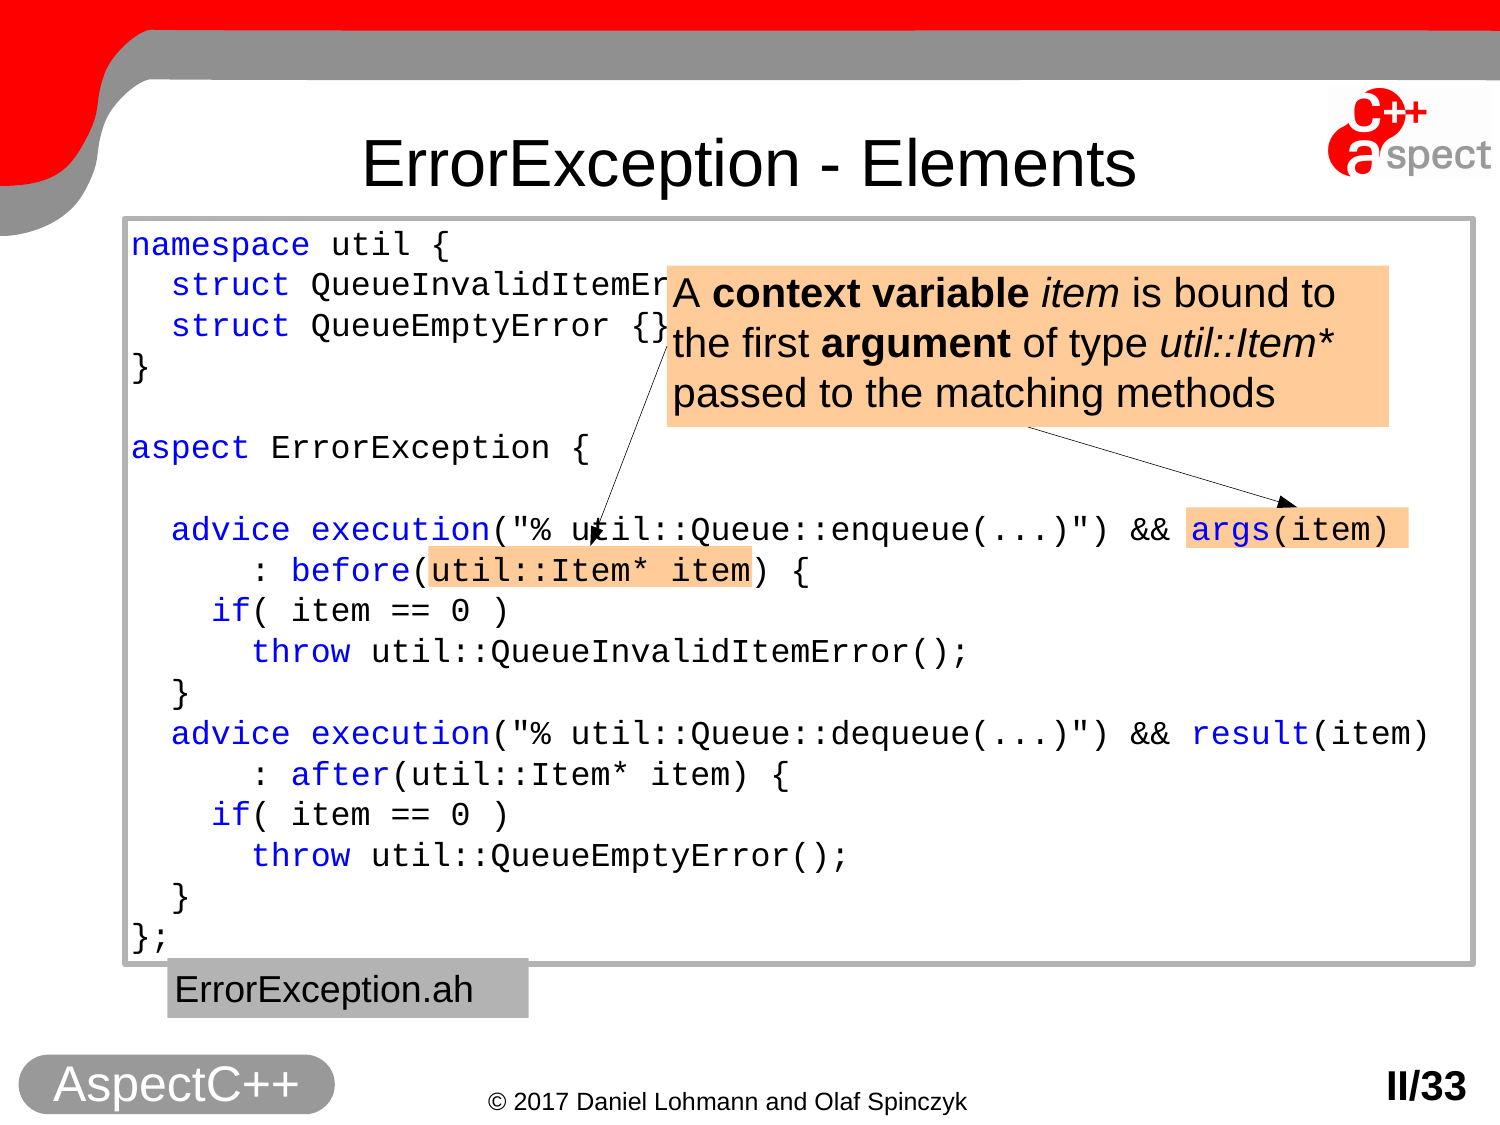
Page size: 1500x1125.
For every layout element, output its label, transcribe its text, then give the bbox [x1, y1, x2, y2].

text_box namespace util { struct QueueInvalidItemError {}; struct QueueEmptyError {}; } aspect ErrorException { advice execution("% util::Queue::enqueue(...)") && args(item) : before(util::Item* item) { if( item == 0 ) throw util::QueueInvalidItemError(); } advice execution("% util::Queue::dequeue(...)") && result(item) : after(util::Item* item) { if( item == 0 ) throw util::QueueEmptyError(); } }; [125, 218, 1474, 961]
text_box ErrorException.ah [167, 958, 529, 1015]
title ErrorException - Elements [112, 98, 1388, 223]
text_box A context variable item is bound to the first argument of type util::Item* passed to the matching methods [666, 265, 1389, 427]
